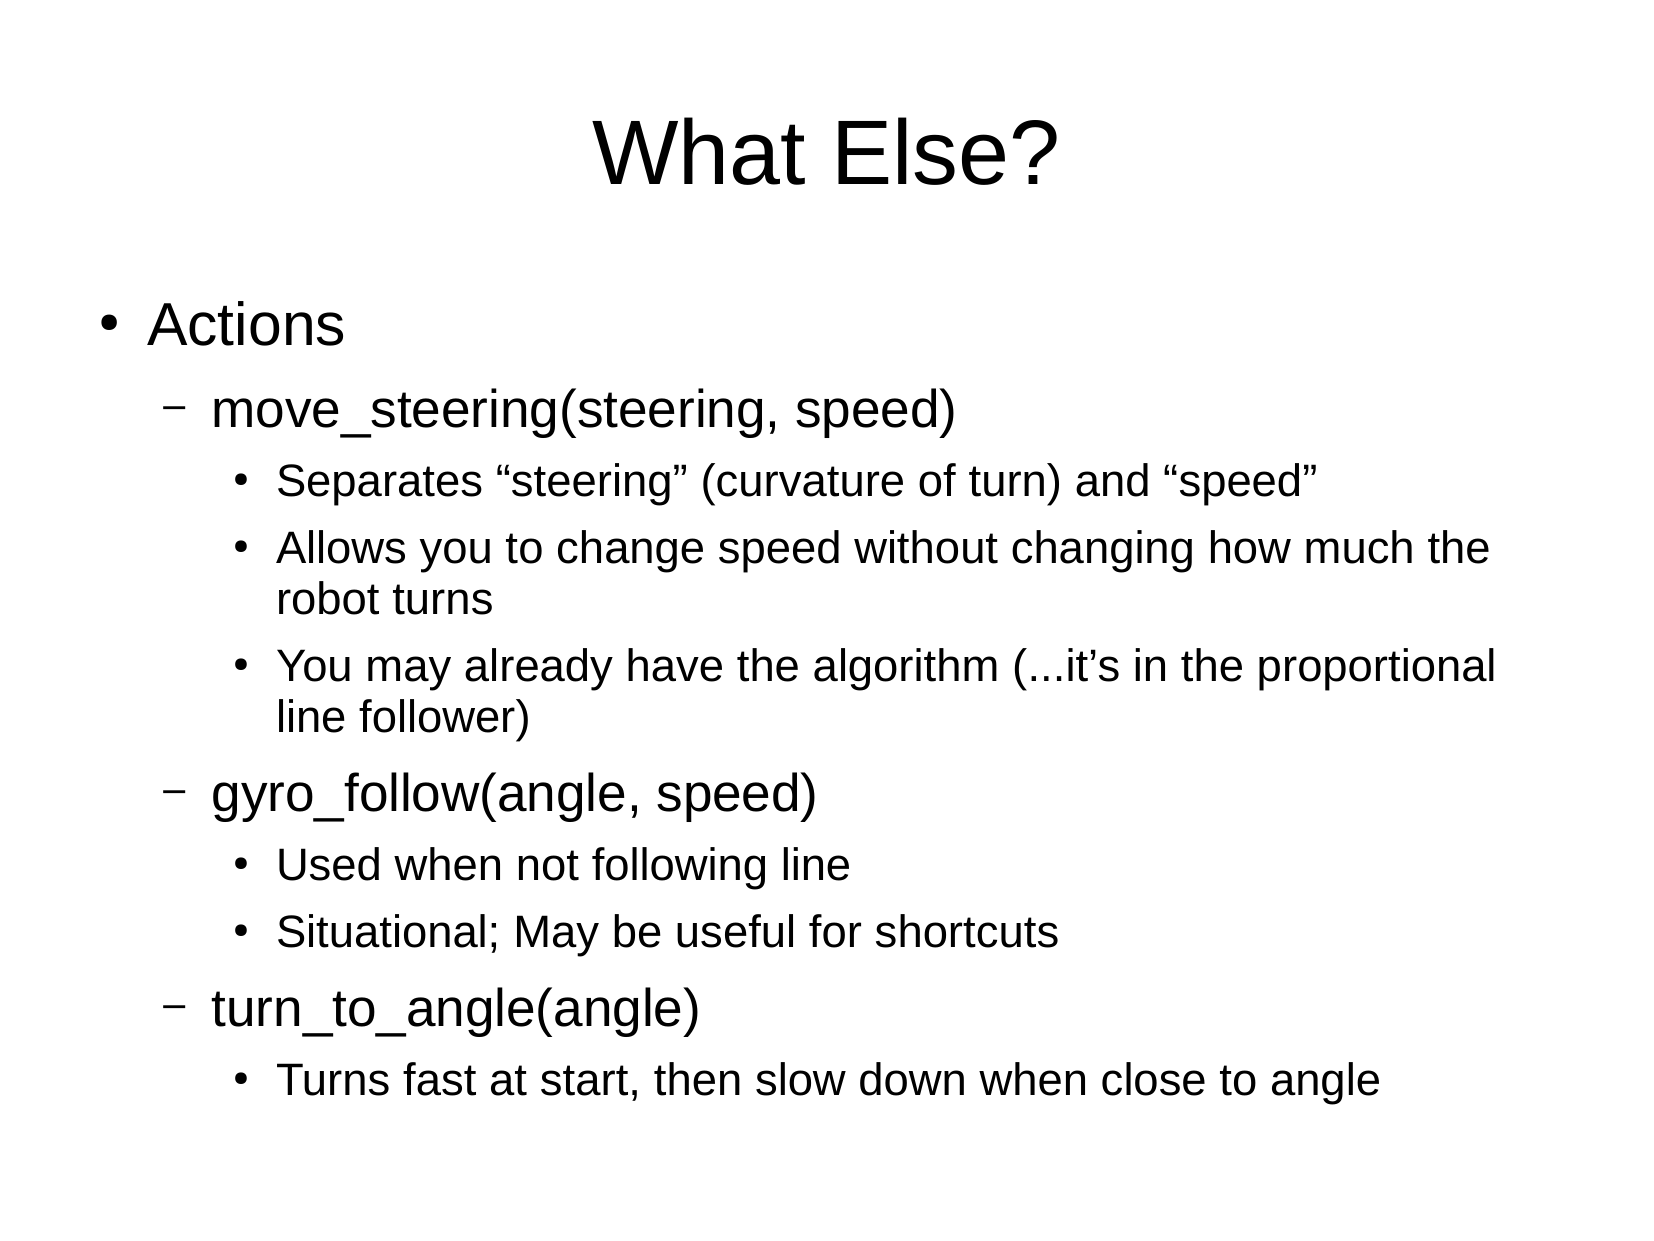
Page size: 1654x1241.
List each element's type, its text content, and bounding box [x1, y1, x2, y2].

title What Else? [82, 49, 1571, 257]
list Actions move_steering(steering, speed) Separates “steering” (curvature of turn) and “speed” Allows you to change speed without changing how much the robot turns You may already have the algorithm (...it’s in the proportional line follower) gyro_follow(angle, speed) Used when not following line Situational; May be useful for shortcuts turn_to_angle(angle) Turns fast at start, then slow down when close to angle [82, 290, 1571, 1111]
